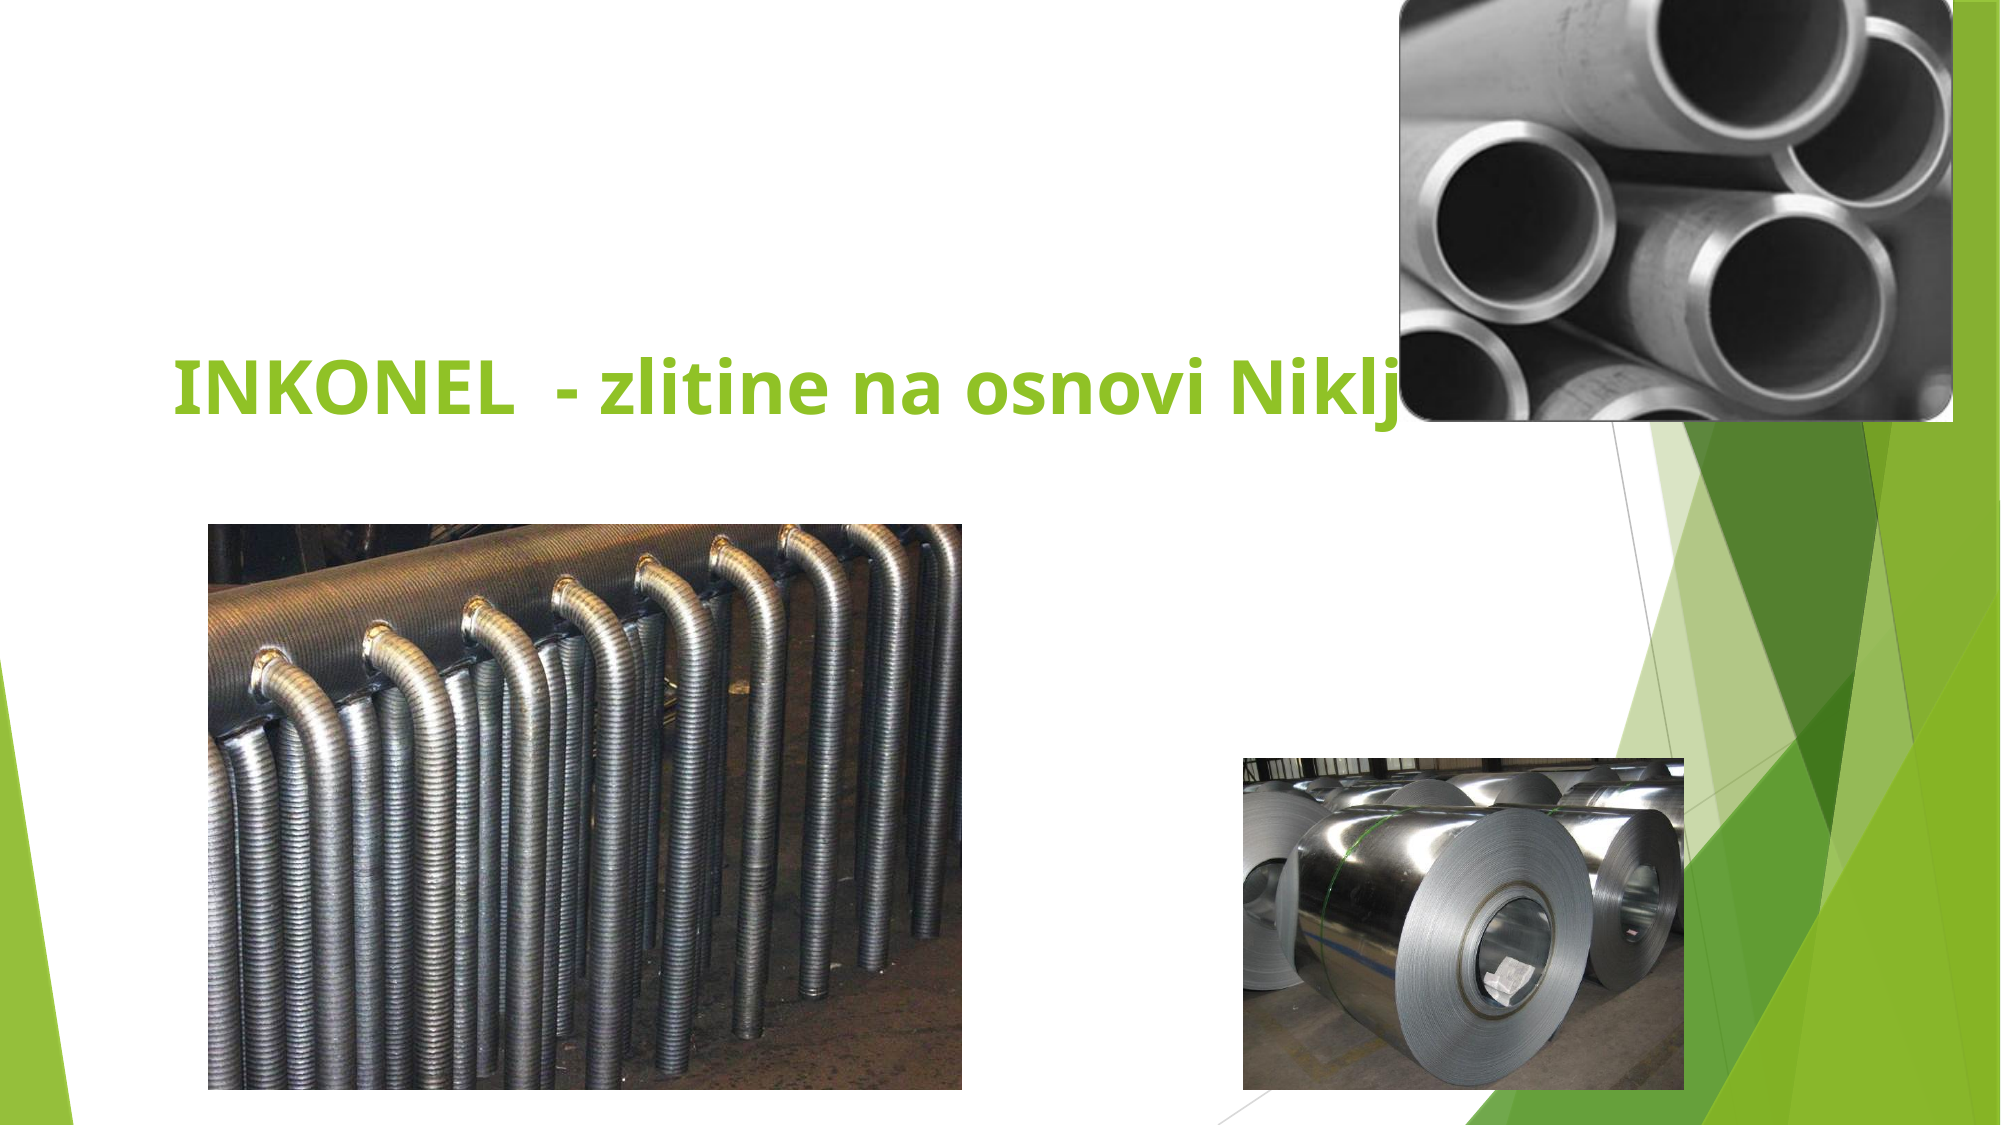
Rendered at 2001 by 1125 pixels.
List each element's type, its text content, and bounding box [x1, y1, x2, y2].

picture [1243, 758, 1684, 1090]
picture [208, 524, 962, 1090]
title INKONEL - zlitine na osnovi Niklja [158, 331, 1878, 521]
picture [1399, 0, 1953, 422]
